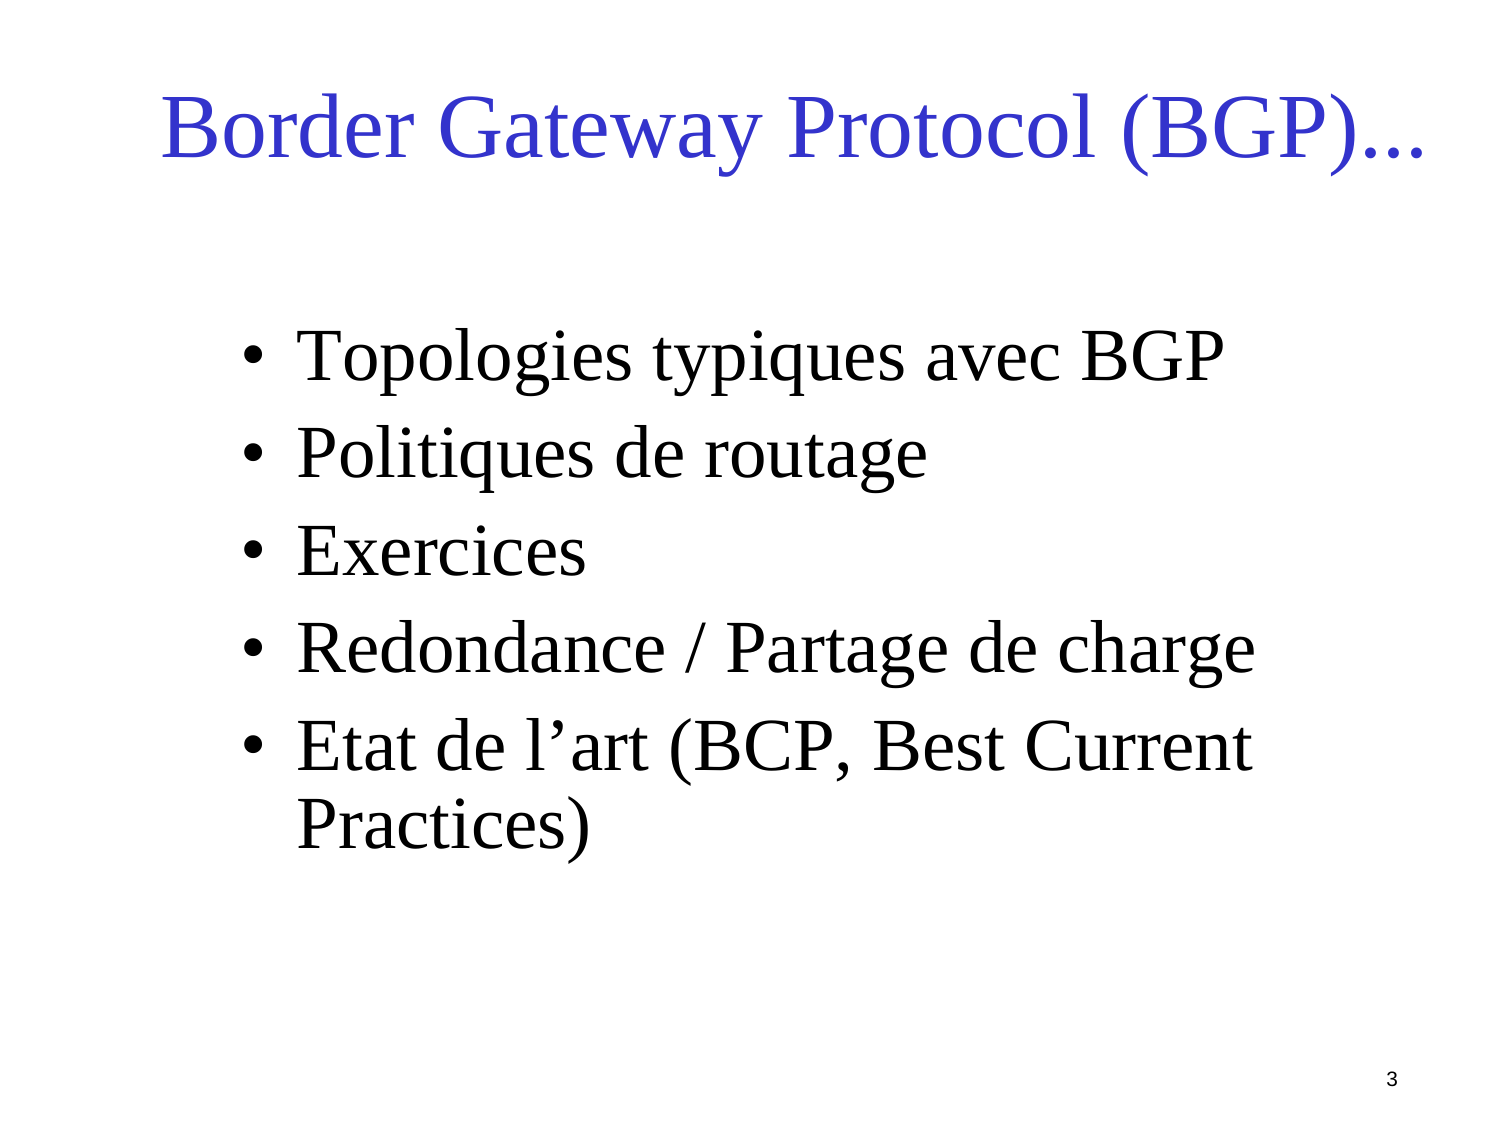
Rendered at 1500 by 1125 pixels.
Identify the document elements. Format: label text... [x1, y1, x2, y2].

list Topologies typiques avec BGP Politiques de routage Exercices Redondance / Partage de charge Etat de l’art (BCP, Best Current Practices) [74, 246, 1424, 935]
title Border Gateway Protocol (BGP)... [118, 36, 1495, 224]
